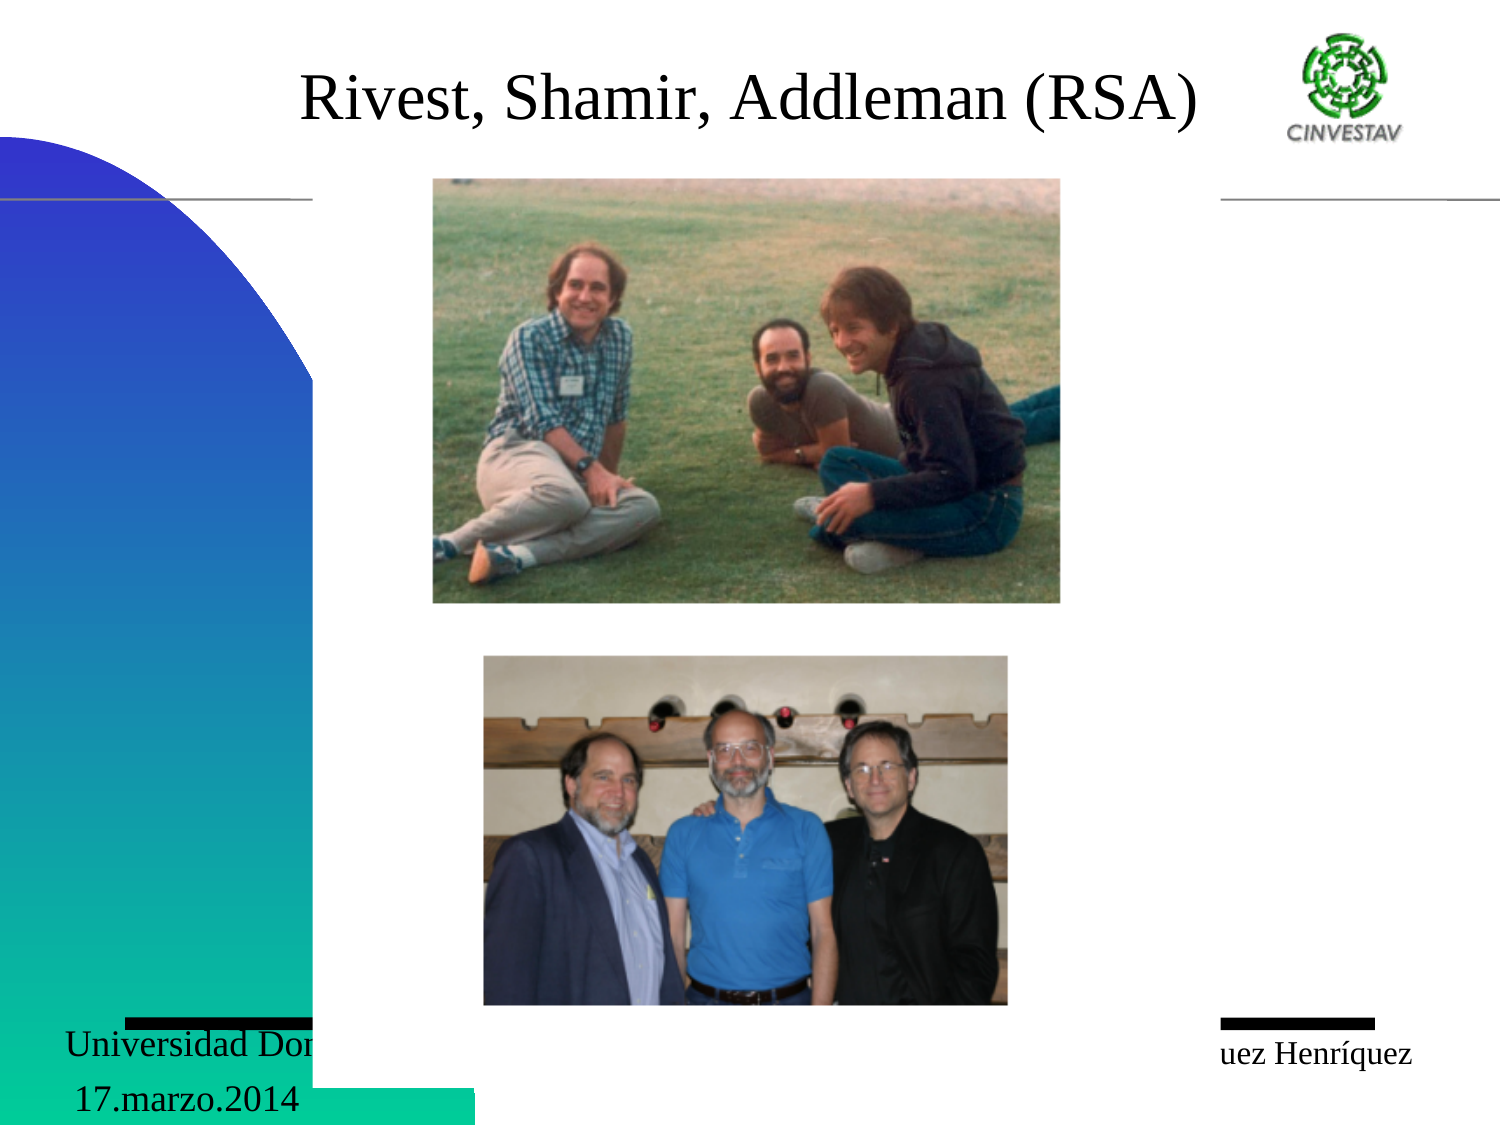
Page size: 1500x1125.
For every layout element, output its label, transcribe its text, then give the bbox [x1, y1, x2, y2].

picture [312, 137, 1221, 1088]
text_box Rivest, Shamir, Addleman (RSA) [75, 45, 1426, 233]
